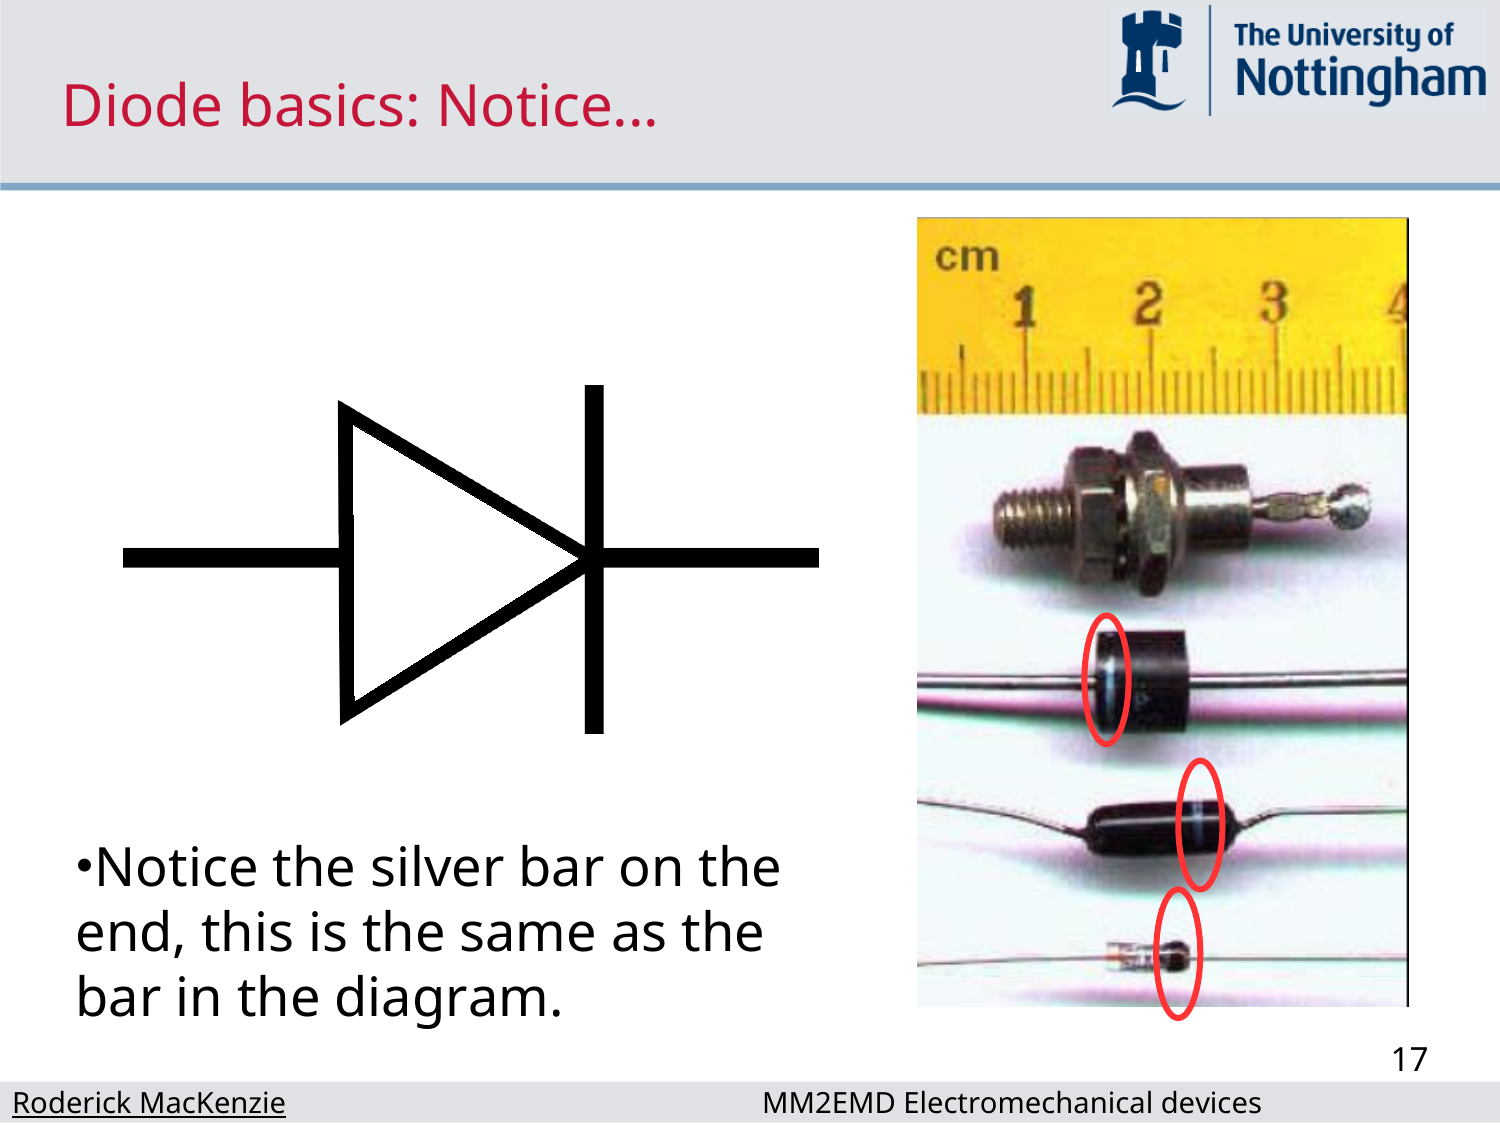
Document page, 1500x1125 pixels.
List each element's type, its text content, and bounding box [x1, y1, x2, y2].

text_box <number> [1375, 1030, 1500, 1101]
title Diode basics: Notice... [47, 27, 1113, 179]
picture [1160, 893, 1197, 1007]
text_box Notice the silver bar on the end, this is the same as the bar in the diagram. [61, 825, 826, 1036]
text_box [352, 424, 580, 703]
picture [917, 217, 1409, 1007]
picture [1111, 4, 1487, 116]
picture [123, 385, 819, 734]
